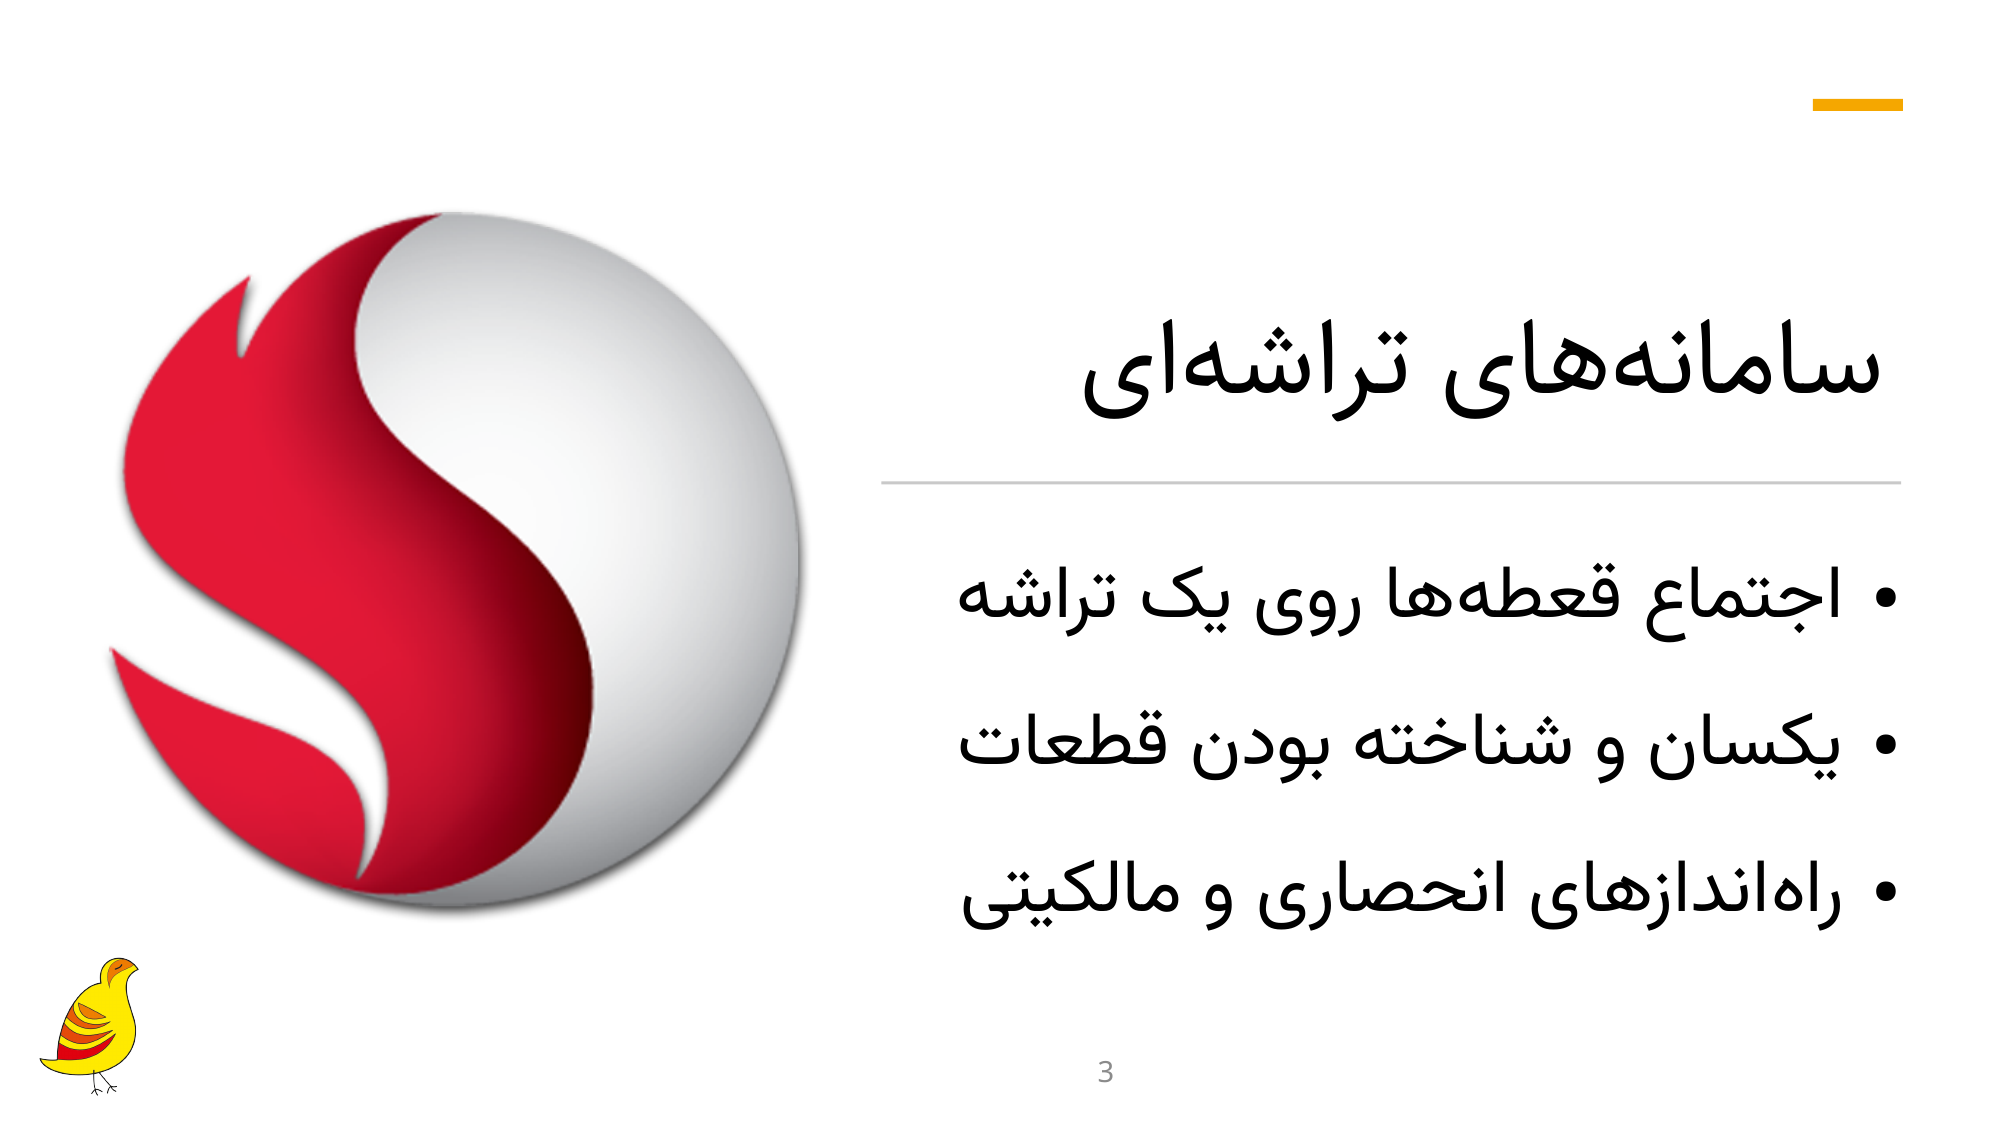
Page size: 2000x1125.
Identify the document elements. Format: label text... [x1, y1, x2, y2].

picture [83, 188, 831, 936]
list اجتماع قعطه‌ها روی یک تراشه یکسان و شناخته بودن قطعات راه‌اندازهای انحصاری و مالکیتی [868, 540, 1900, 975]
title سامانه‌های تراشه‌ای [856, 194, 1886, 447]
picture [17, 945, 183, 1111]
